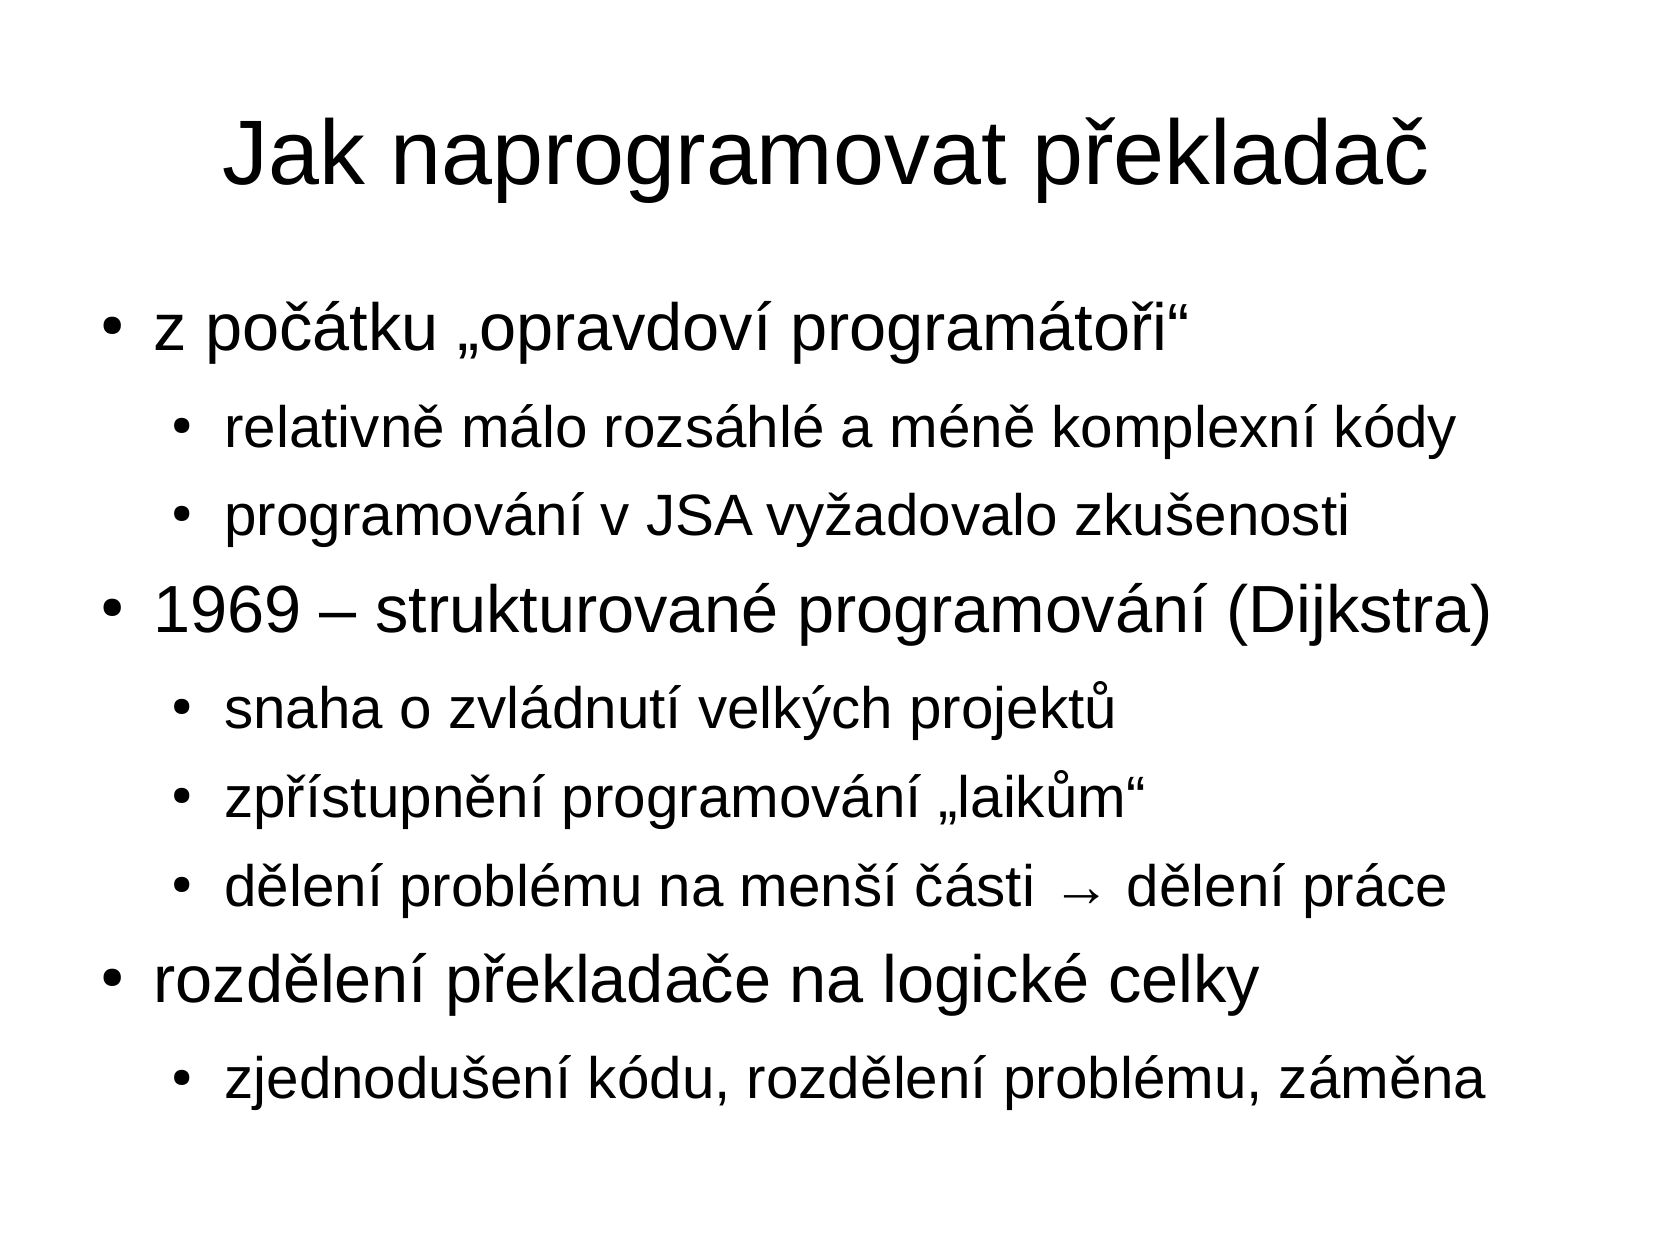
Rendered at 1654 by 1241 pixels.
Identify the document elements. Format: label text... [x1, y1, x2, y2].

title Jak naprogramovat překladač [82, 56, 1571, 250]
list z počátku „opravdoví programátoři“ relativně málo rozsáhlé a méně komplexní kódy programování v JSA vyžadovalo zkušenosti 1969 – strukturované programování (Dijkstra) snaha o zvládnutí velkých projektů zpřístupnění programování „laikům“ dělení problému na menší části → dělení práce rozdělení překladače na logické celky zjednodušení kódu, rozdělení problému, záměna [82, 290, 1571, 1110]
